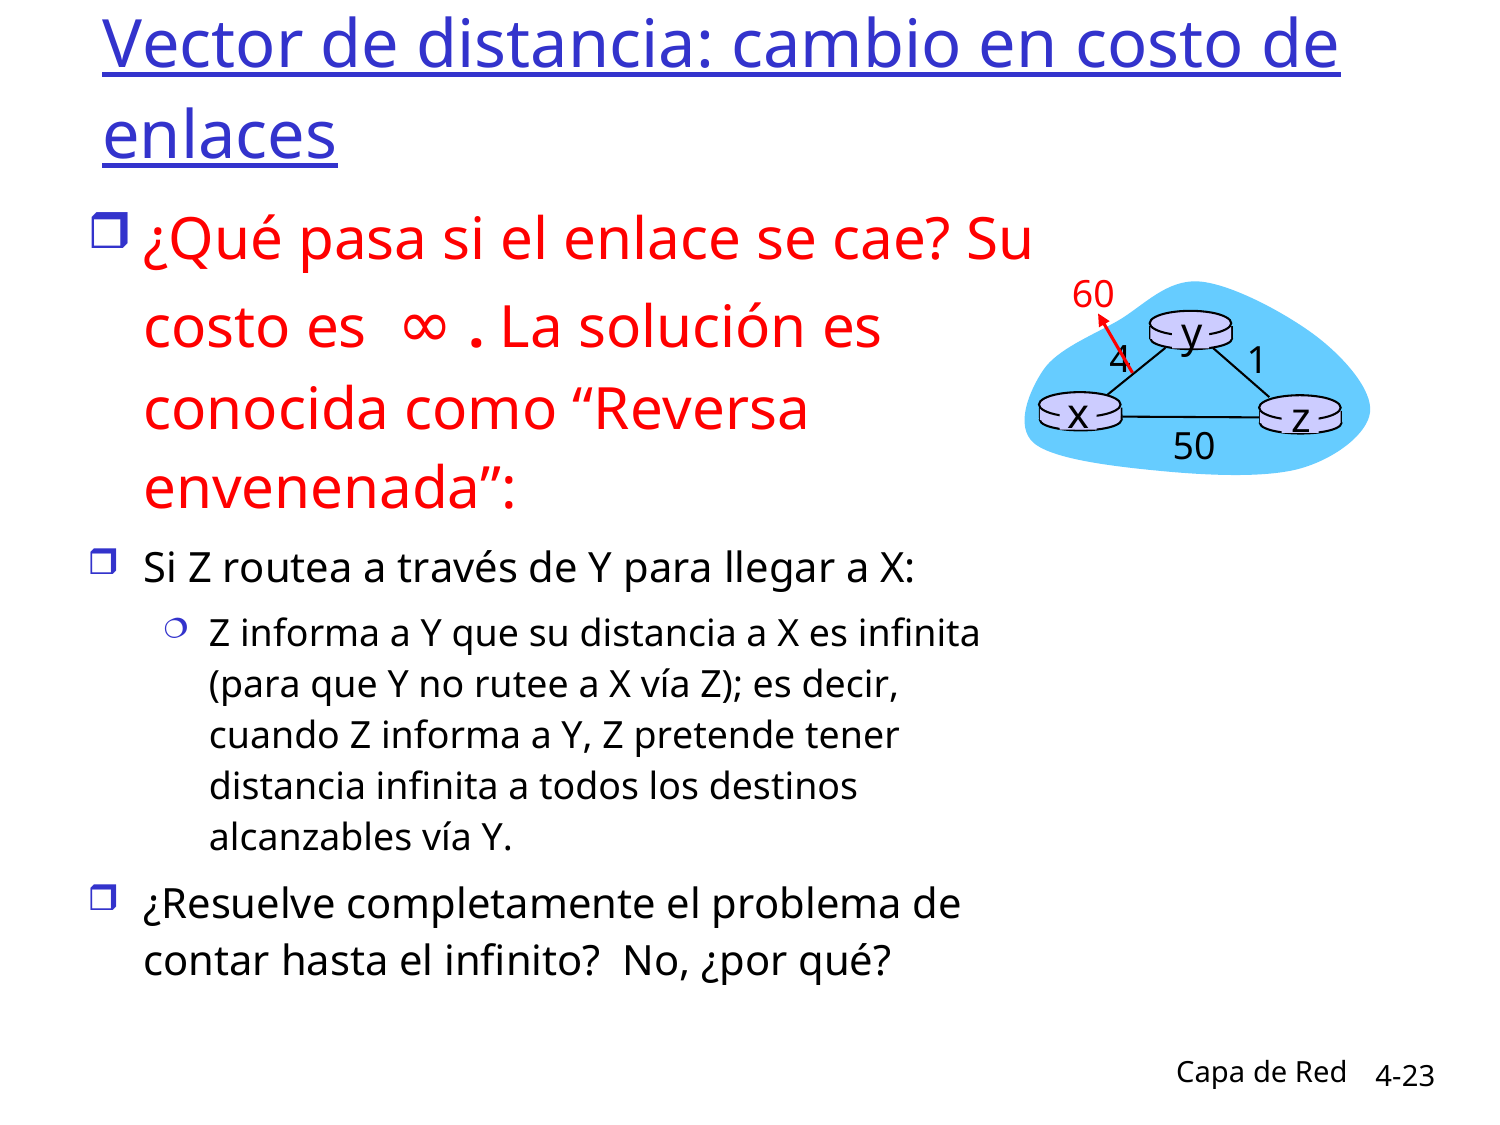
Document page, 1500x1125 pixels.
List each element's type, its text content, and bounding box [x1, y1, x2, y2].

text_box x [1053, 379, 1105, 446]
text_box z [1276, 382, 1326, 449]
text_box [1038, 281, 1371, 476]
text_box 50 [1157, 413, 1231, 475]
text_box 4 [1113, 355, 1123, 363]
text_box 1 [1231, 328, 1284, 389]
list ¿Qué pasa si el enlace se cae? Su costo es ∞ . La solución es conocida como “Reversa envenenada”: Si Z routea a través de Y para llegar a X: Z informa a Y que su distancia a X es infinita (para que Y no rutee a X vía Z); es decir, cuando Z informa a Y, Z pretende tener distancia infinita a todos los destinos alcanzables vía Y. ¿Resuelve completamente el problema de contar hasta el infinito? No, ¿por qué? [87, 197, 1038, 979]
text_box 4 [1094, 327, 1146, 388]
text_box y [1166, 298, 1218, 364]
text_box 60 [1057, 262, 1130, 323]
title Vector de distancia: cambio en costo de enlaces [87, 5, 1363, 169]
